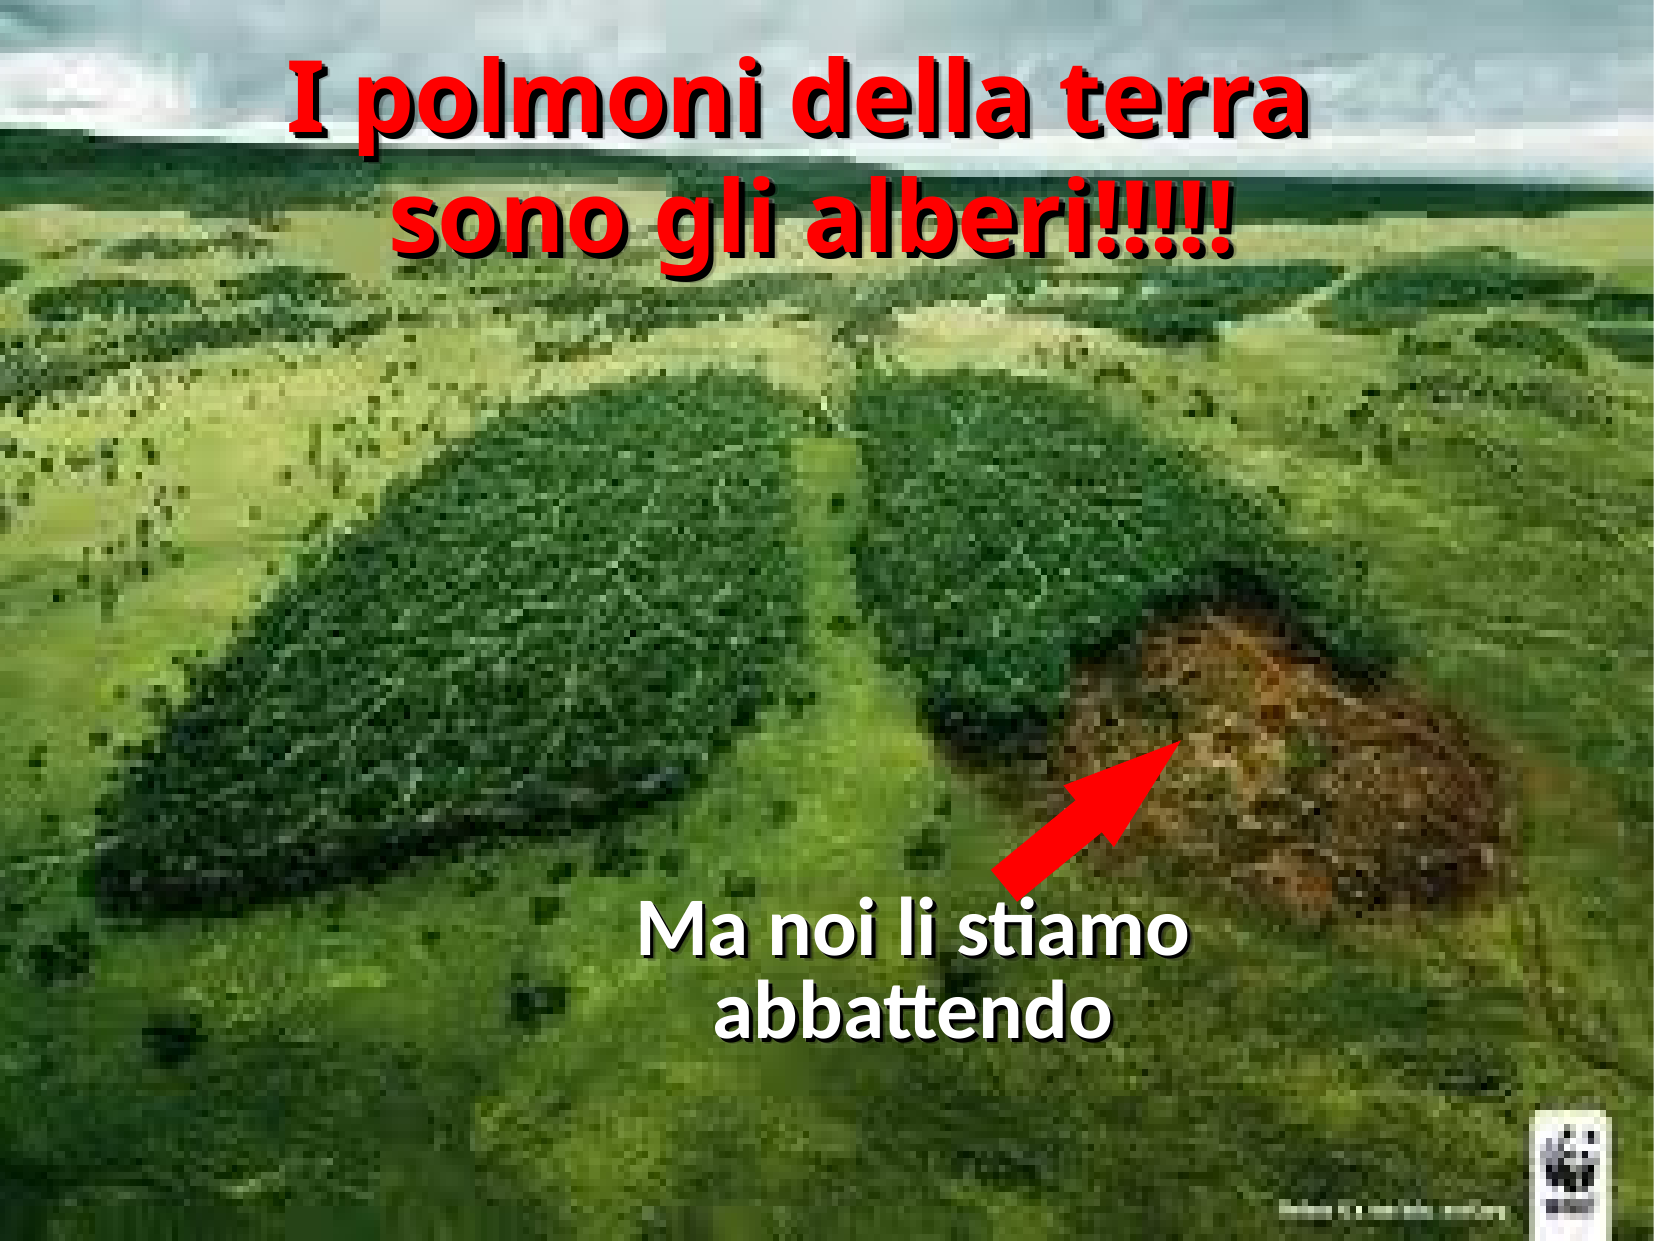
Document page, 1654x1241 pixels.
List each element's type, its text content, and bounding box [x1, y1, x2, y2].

picture [0, 0, 1654, 1241]
text_box Ma noi li stiamo abbattendo [556, 885, 1270, 1104]
text_box I polmoni della terra sono gli alberi!!!!! [59, 17, 1565, 770]
